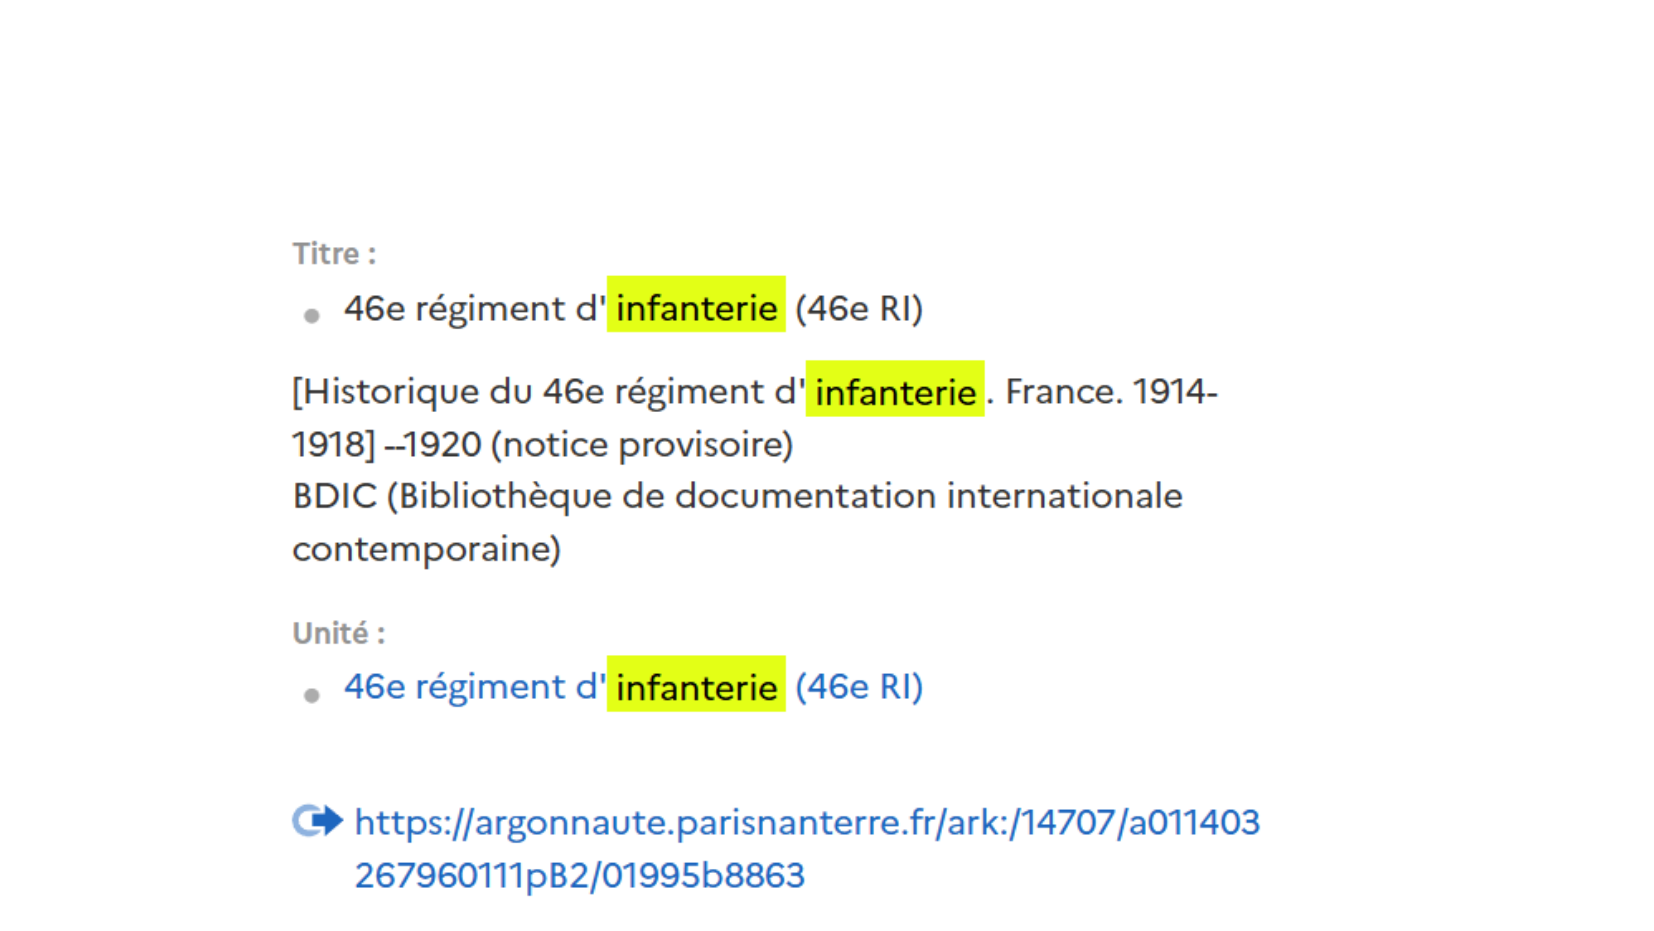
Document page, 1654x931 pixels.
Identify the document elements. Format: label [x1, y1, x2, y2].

picture [241, 218, 1300, 926]
